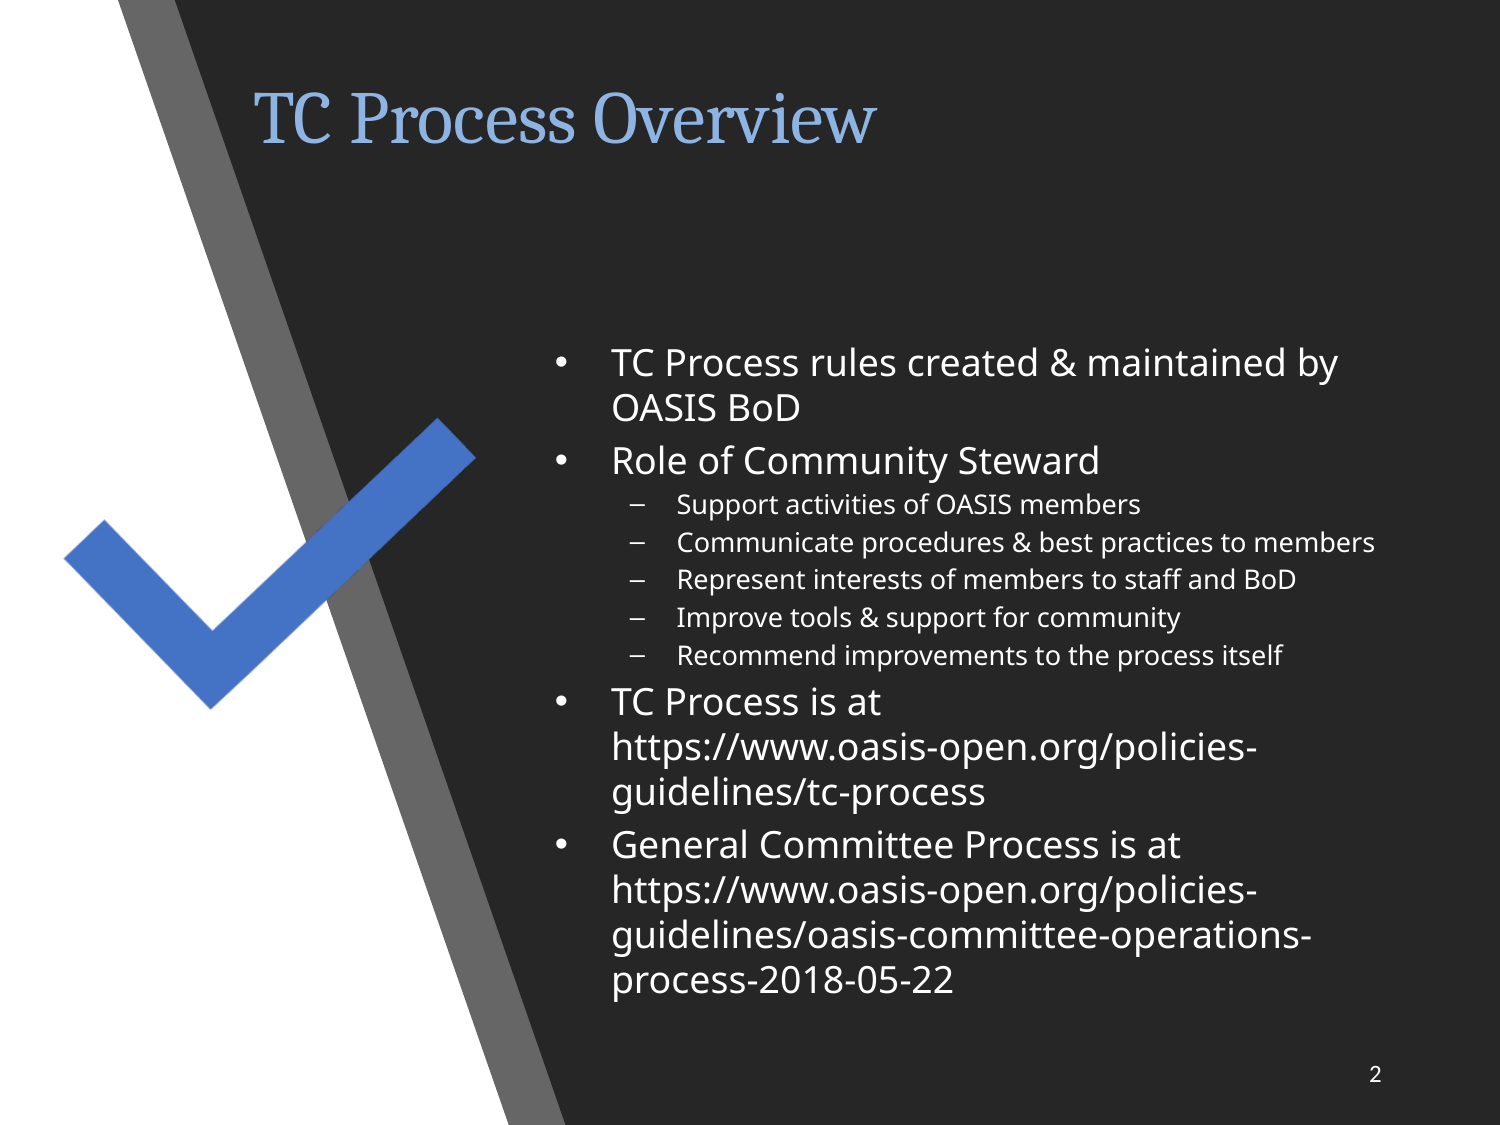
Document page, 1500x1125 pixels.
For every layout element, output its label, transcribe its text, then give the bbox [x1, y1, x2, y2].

slide_number <number> [1059, 1042, 1397, 1103]
picture [59, 351, 481, 774]
list TC Process rules created & maintained by OASIS BoD Role of Community Steward Support activities of OASIS members Communicate procedures & best practices to members Represent interests of members to staff and BoD Improve tools & support for community Recommend improvements to the process itself TC Process is at https://www.oasis-open.org/policies-guidelines/tc-process General Committee Process is at https://www.oasis-open.org/policies-guidelines/oasis-committee-operations-process-2018-05-22 [539, 331, 1441, 1014]
title TC Process Overview [238, 59, 1499, 278]
text_box [0, 0, 1500, 1125]
